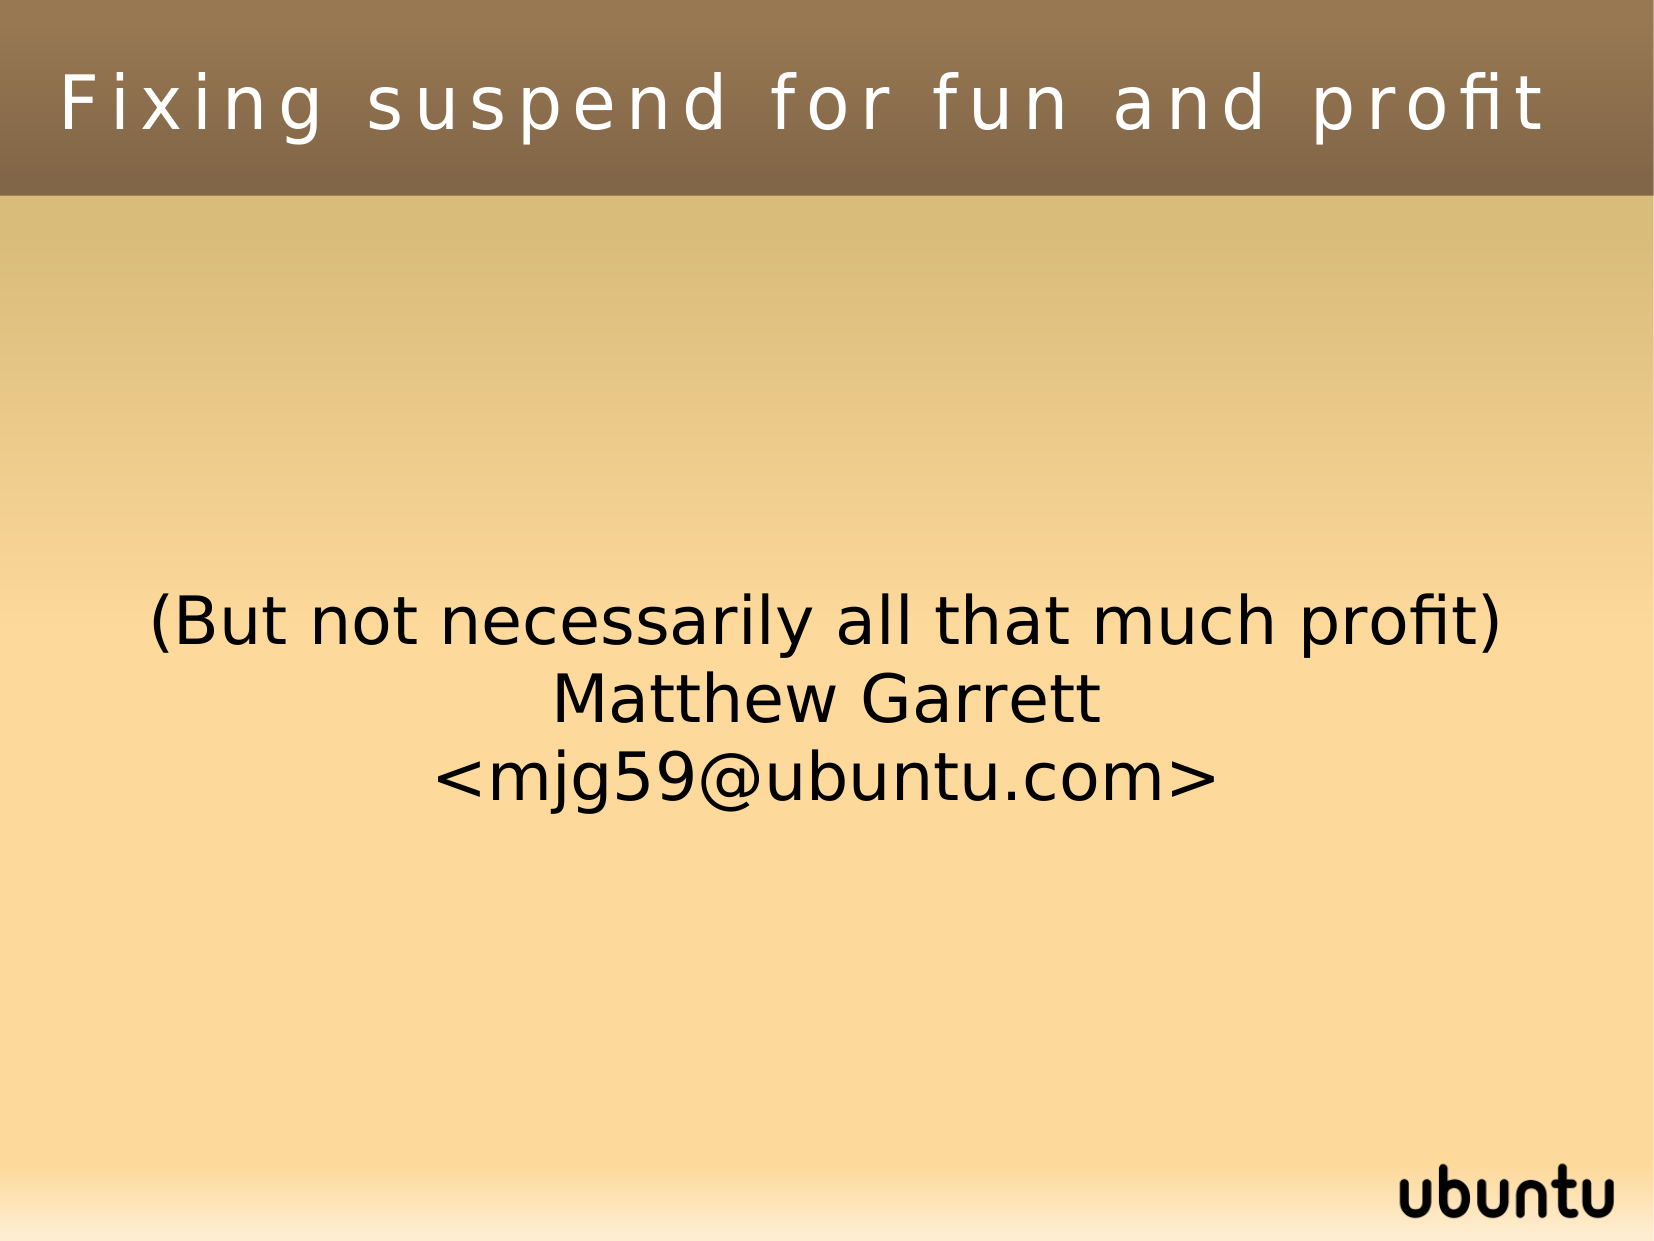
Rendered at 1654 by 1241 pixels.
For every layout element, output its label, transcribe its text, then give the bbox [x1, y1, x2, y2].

picture [0, 0, 1654, 1241]
subtitle (But not necessarily all that much profit) Matthew Garrett <mjg59@ubuntu.com> [82, 290, 1571, 1109]
title Fixing suspend for fun and profit [59, 29, 1595, 178]
